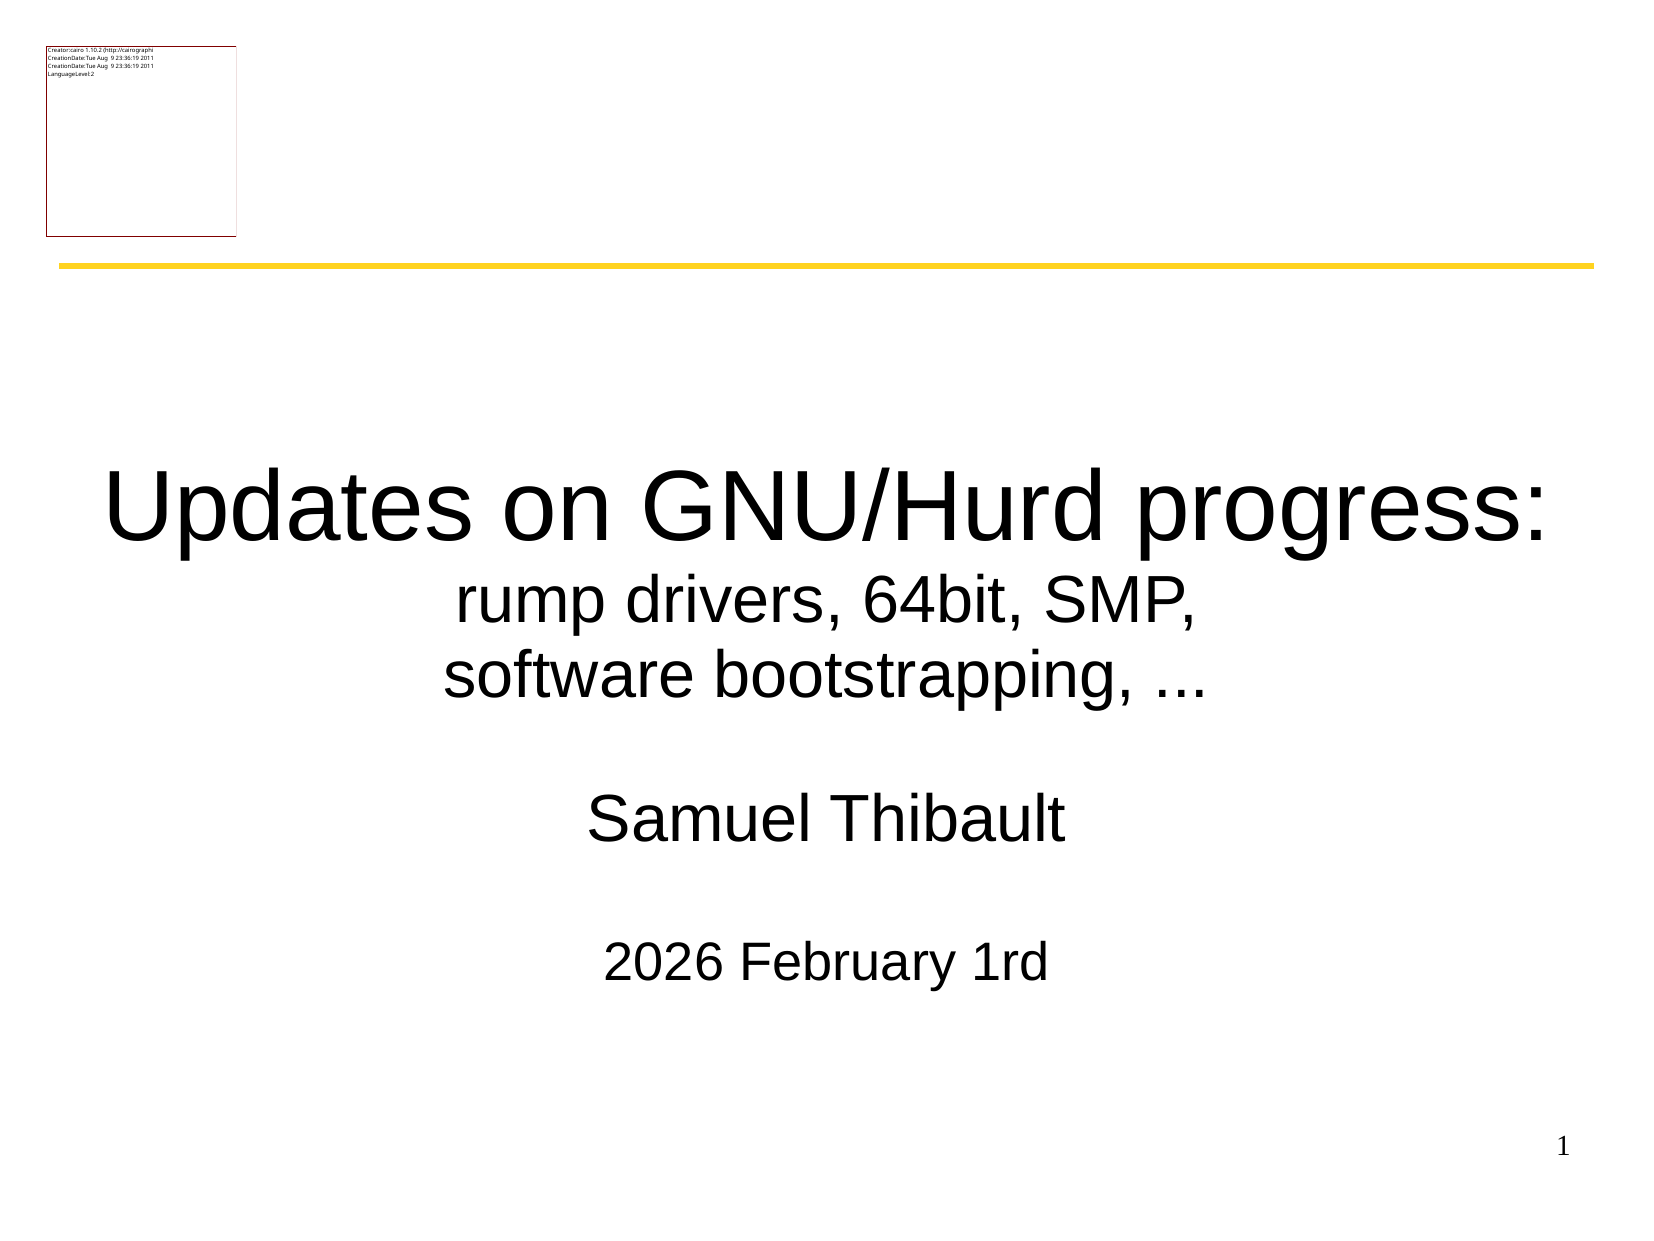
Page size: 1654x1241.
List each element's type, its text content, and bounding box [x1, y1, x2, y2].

subtitle Updates on GNU/Hurd progress: rump drivers, 64bit, SMP, software bootstrapping, ... Samuel Thibault 2026 February 1rd [82, 290, 1571, 1152]
